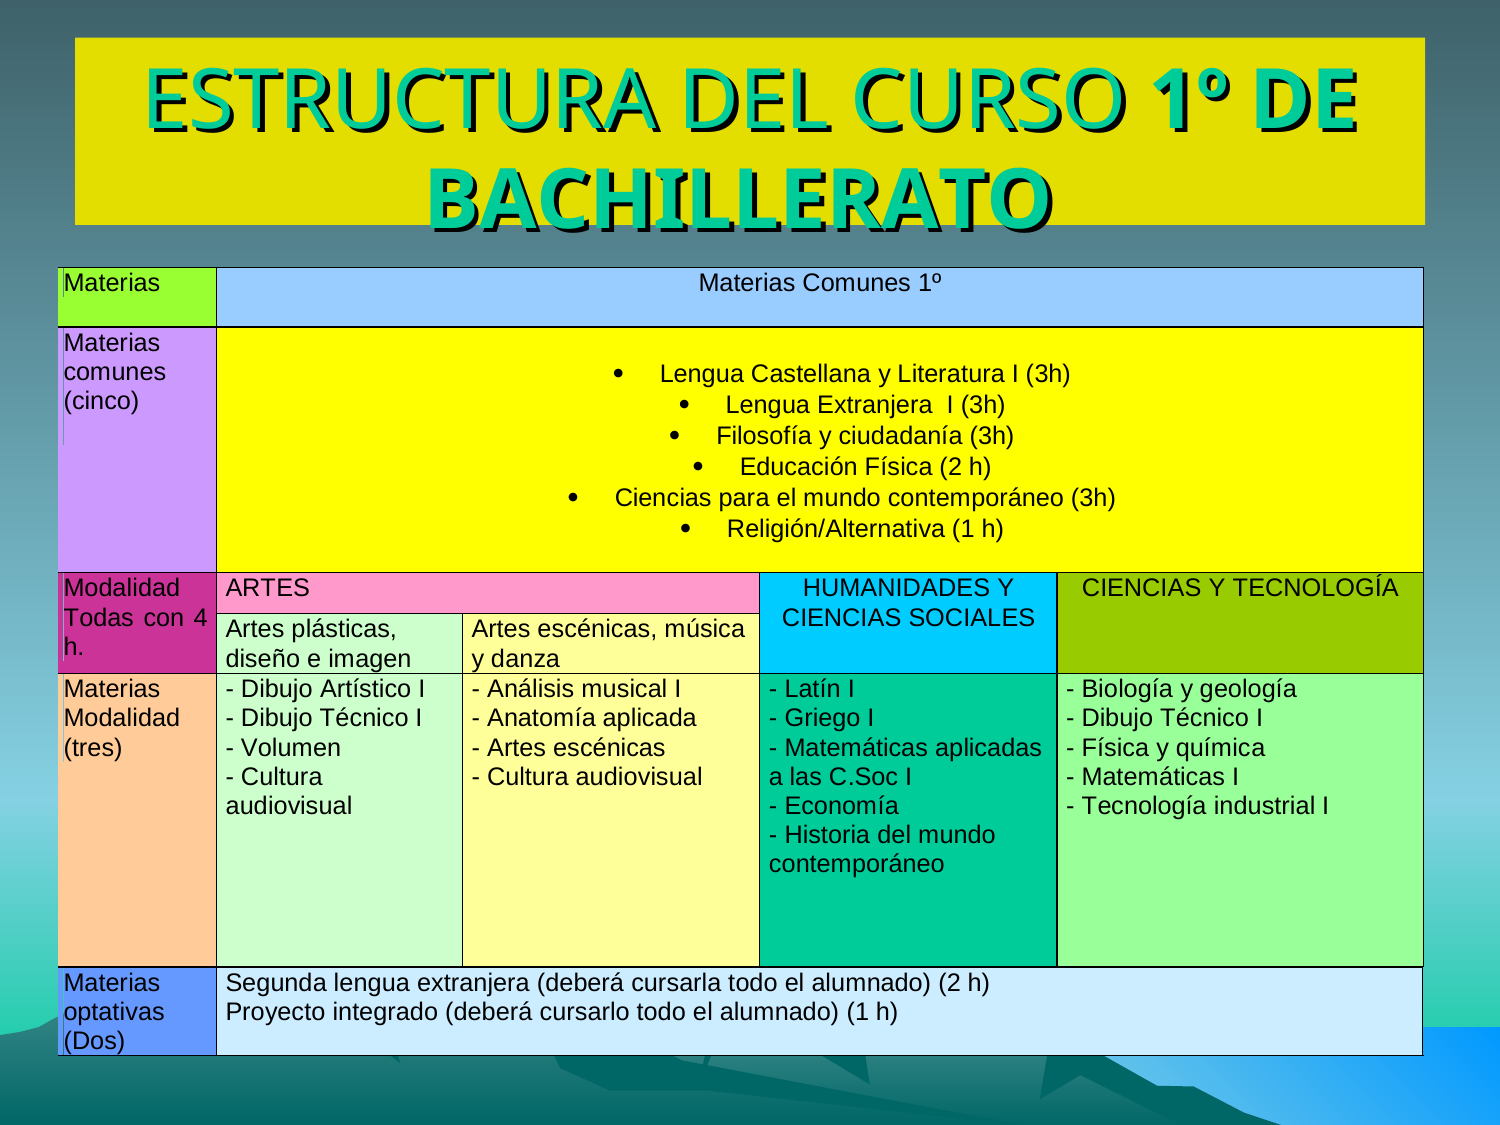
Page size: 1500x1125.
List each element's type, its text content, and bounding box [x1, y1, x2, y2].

chart [58, 267, 1500, 1094]
title ESTRUCTURA DEL CURSO 1º DE BACHILLERATO [75, 37, 1426, 225]
